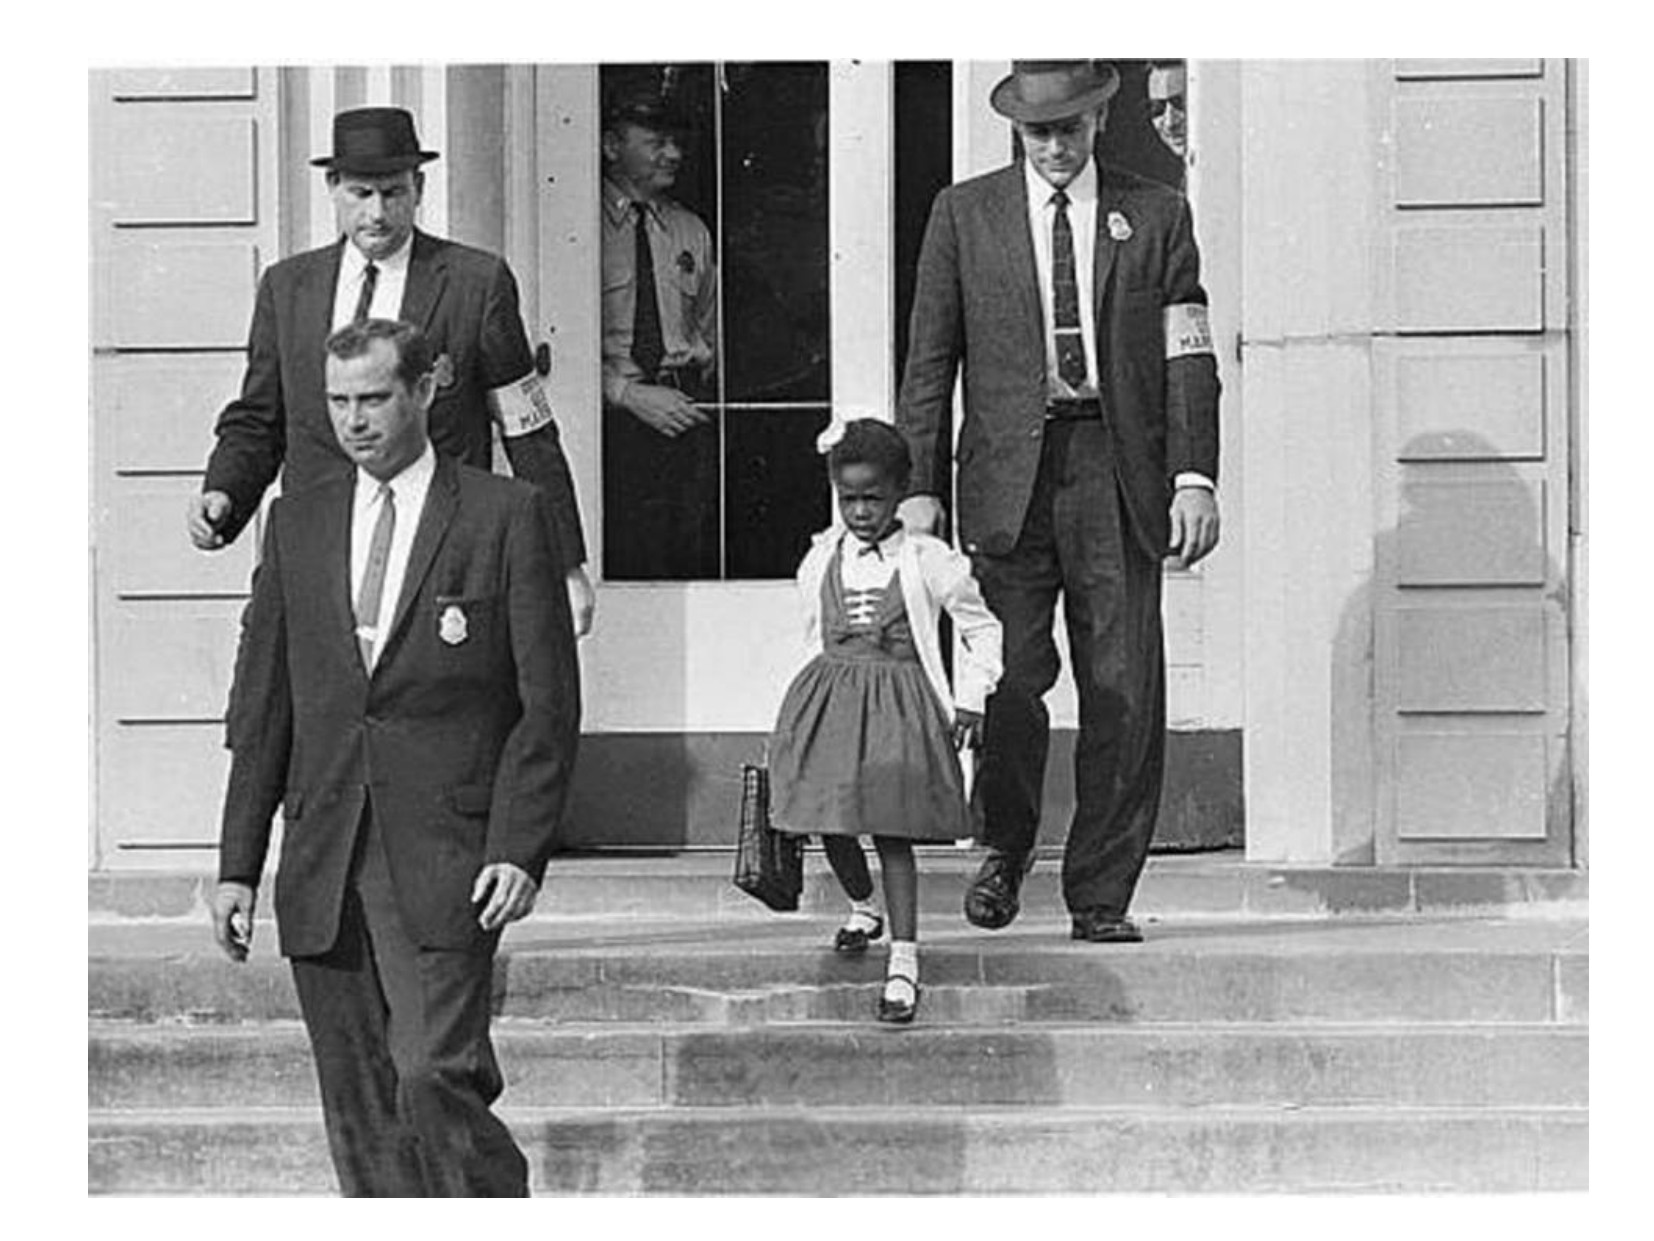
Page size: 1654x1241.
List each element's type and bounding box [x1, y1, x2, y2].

picture [88, 58, 1589, 1199]
